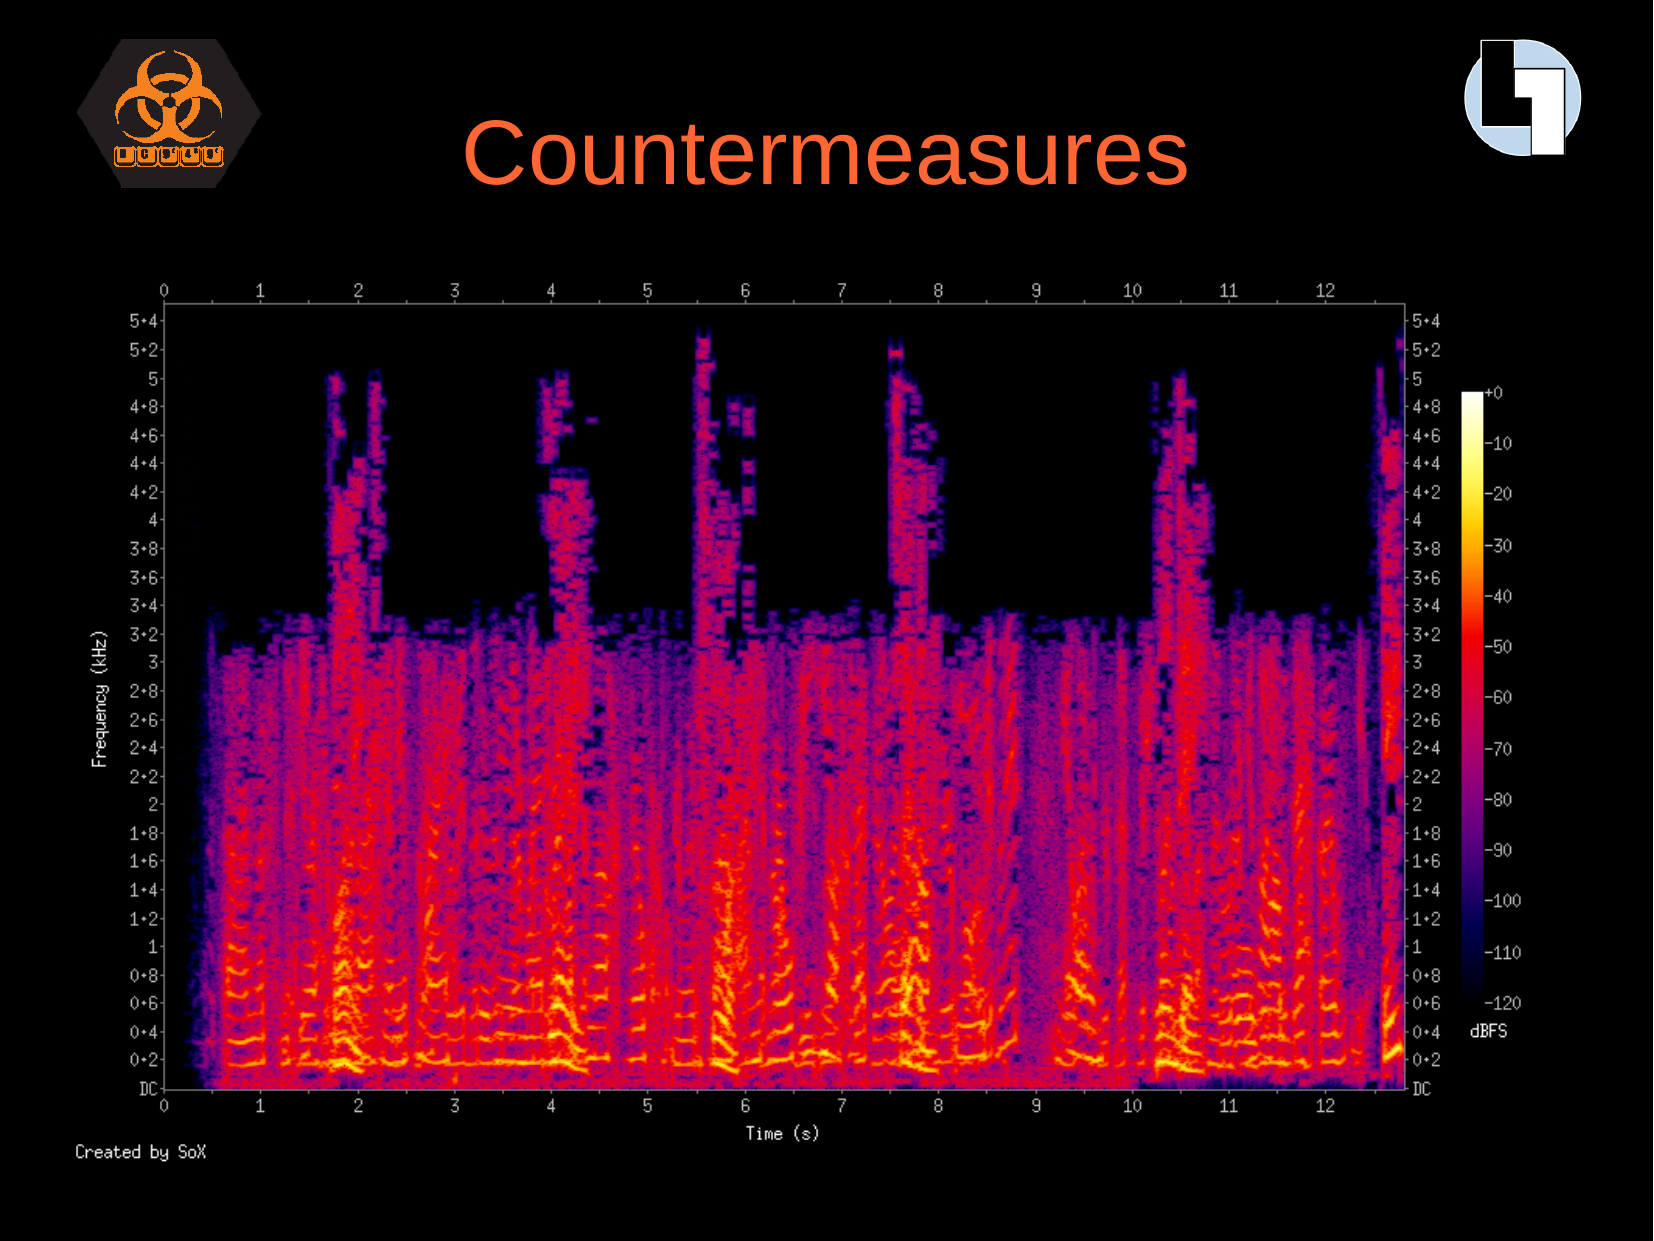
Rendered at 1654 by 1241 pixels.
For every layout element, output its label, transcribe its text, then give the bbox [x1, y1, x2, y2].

picture [1462, 37, 1583, 158]
picture [75, 259, 1538, 1163]
title Countermeasures [82, 49, 1571, 257]
picture [75, 37, 263, 188]
